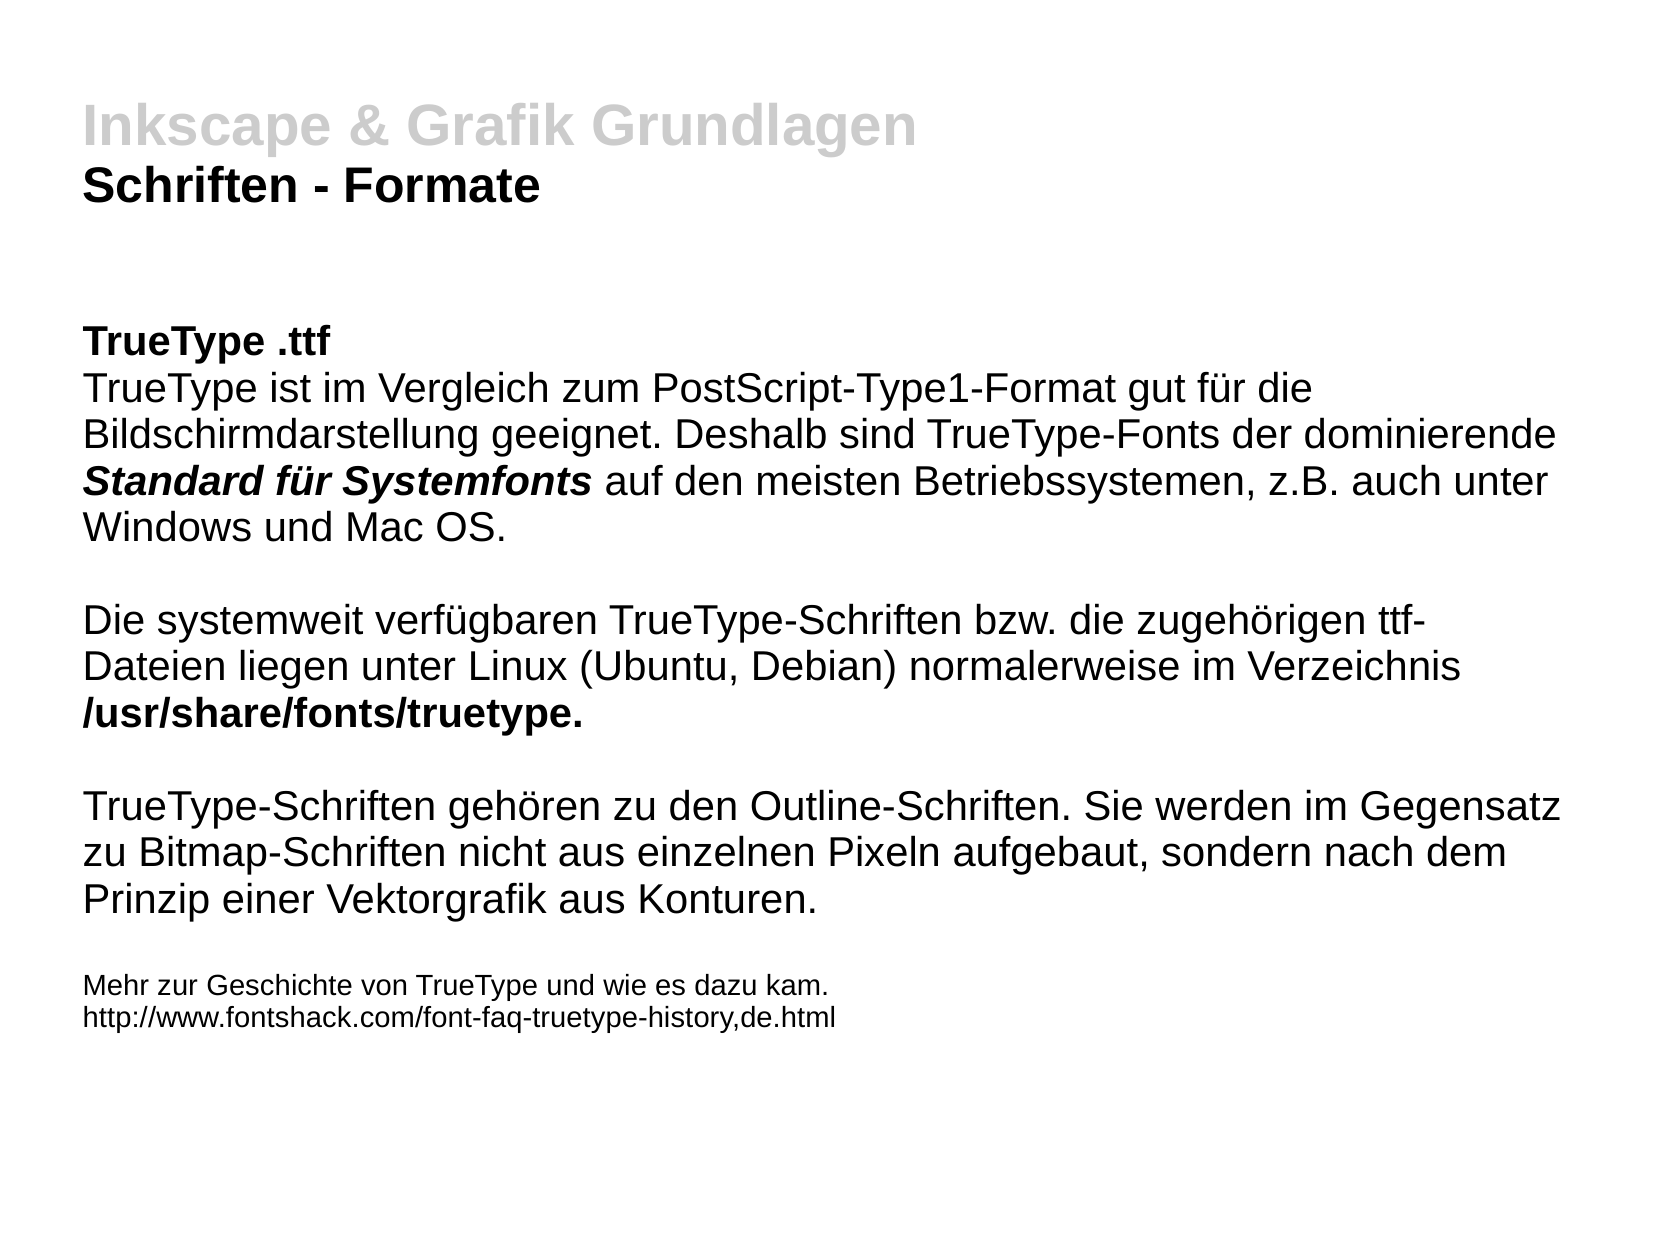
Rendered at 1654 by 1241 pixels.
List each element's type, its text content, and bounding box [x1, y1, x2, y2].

subtitle TrueType .ttf TrueType ist im Vergleich zum PostScript-Type1-Format gut für die Bildschirmdarstellung geeignet. Deshalb sind TrueType-Fonts der dominierende Standard für Systemfonts auf den meisten Betriebssystemen, z.B. auch unter Windows und Mac OS. Die systemweit verfügbaren TrueType-Schriften bzw. die zugehörigen ttf-Dateien liegen unter Linux (Ubuntu, Debian) normalerweise im Verzeichnis /usr/share/fonts/truetype. TrueType-Schriften gehören zu den Outline-Schriften. Sie werden im Gegensatz zu Bitmap-Schriften nicht aus einzelnen Pixeln aufgebaut, sondern nach dem Prinzip einer Vektorgrafik aus Konturen. Mehr zur Geschichte von TrueType und wie es dazu kam. http://www.fontshack.com/font-faq-truetype-history,de.html [82, 253, 1571, 1098]
title Inkscape & Grafik Grundlagen Schriften - Formate [82, 49, 1571, 253]
